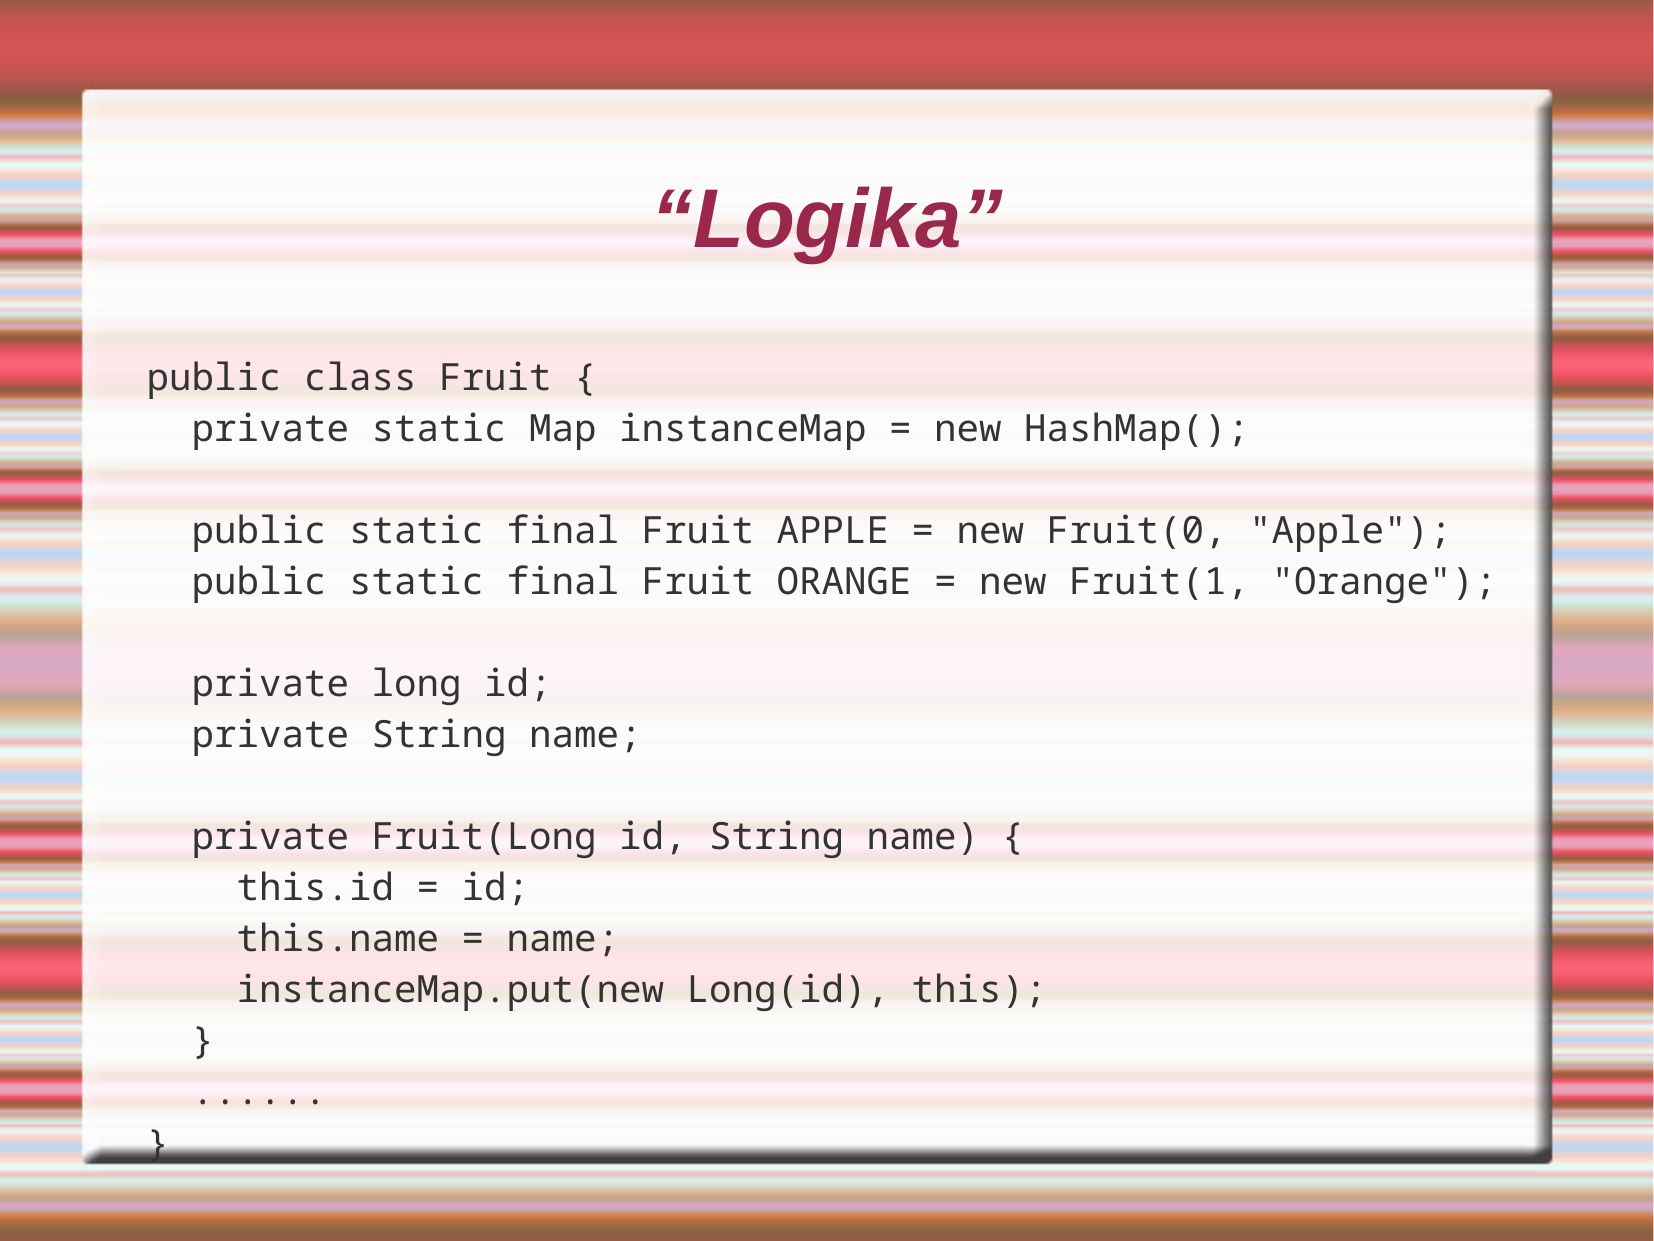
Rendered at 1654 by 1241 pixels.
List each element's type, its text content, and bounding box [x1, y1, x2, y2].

title “Logika” [121, 114, 1534, 322]
list public class Fruit { private static Map instanceMap = new HashMap(); public static final Fruit APPLE = new Fruit(0, "Apple"); public static final Fruit ORANGE = new Fruit(1, "Orange"); private long id; private String name; private Fruit(Long id, String name) { this.id = id; this.name = name; instanceMap.put(new Long(id), this); } ...... } [134, 350, 1516, 1133]
picture [0, 0, 1654, 1241]
